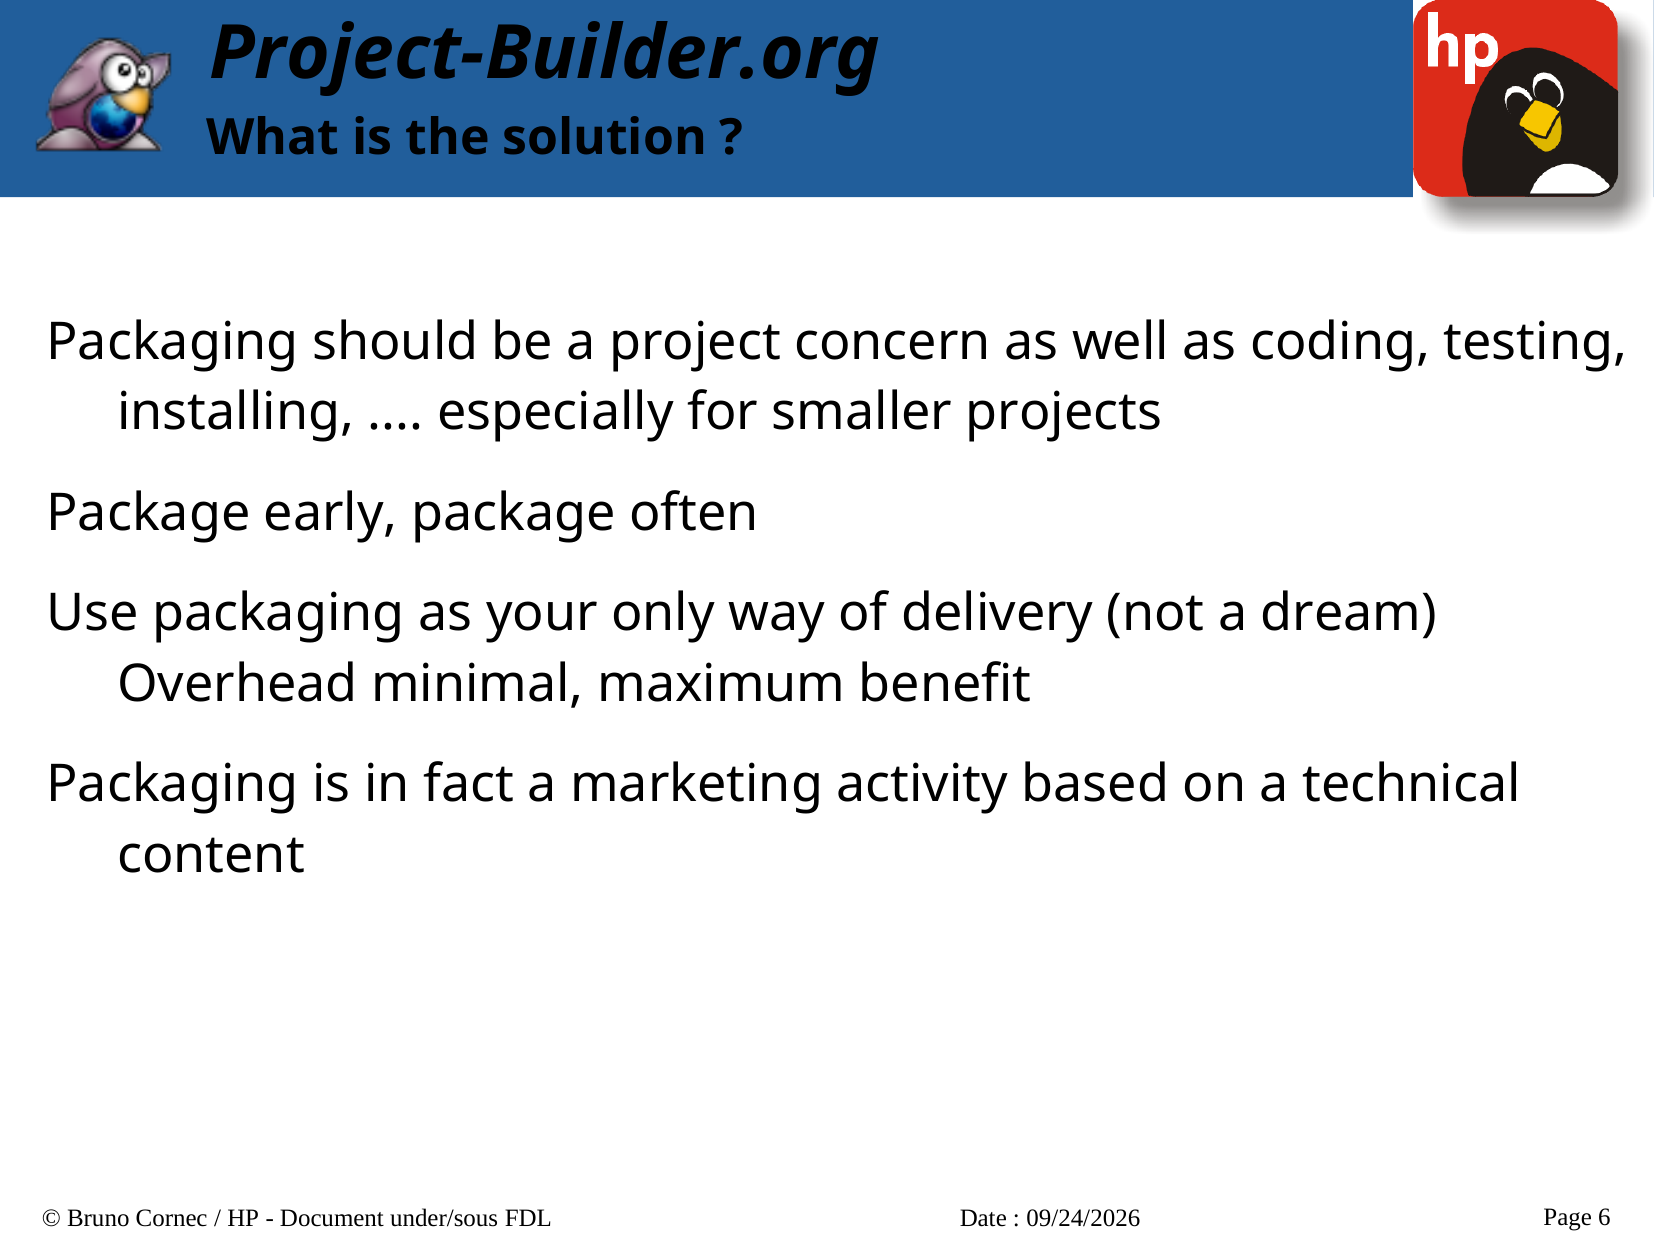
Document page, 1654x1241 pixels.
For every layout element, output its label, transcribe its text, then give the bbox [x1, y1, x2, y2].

picture [1413, 0, 1654, 235]
title What is the solution ? [206, 56, 1121, 218]
list Packaging should be a project concern as well as coding, testing, installing, .... especially for smaller projects Package early, package often Use packaging as your only way of delivery (not a dream) Overhead minimal, maximum benefit Packaging is in fact a marketing activity based on a technical content [34, 303, 1642, 1190]
picture [0, 0, 211, 199]
